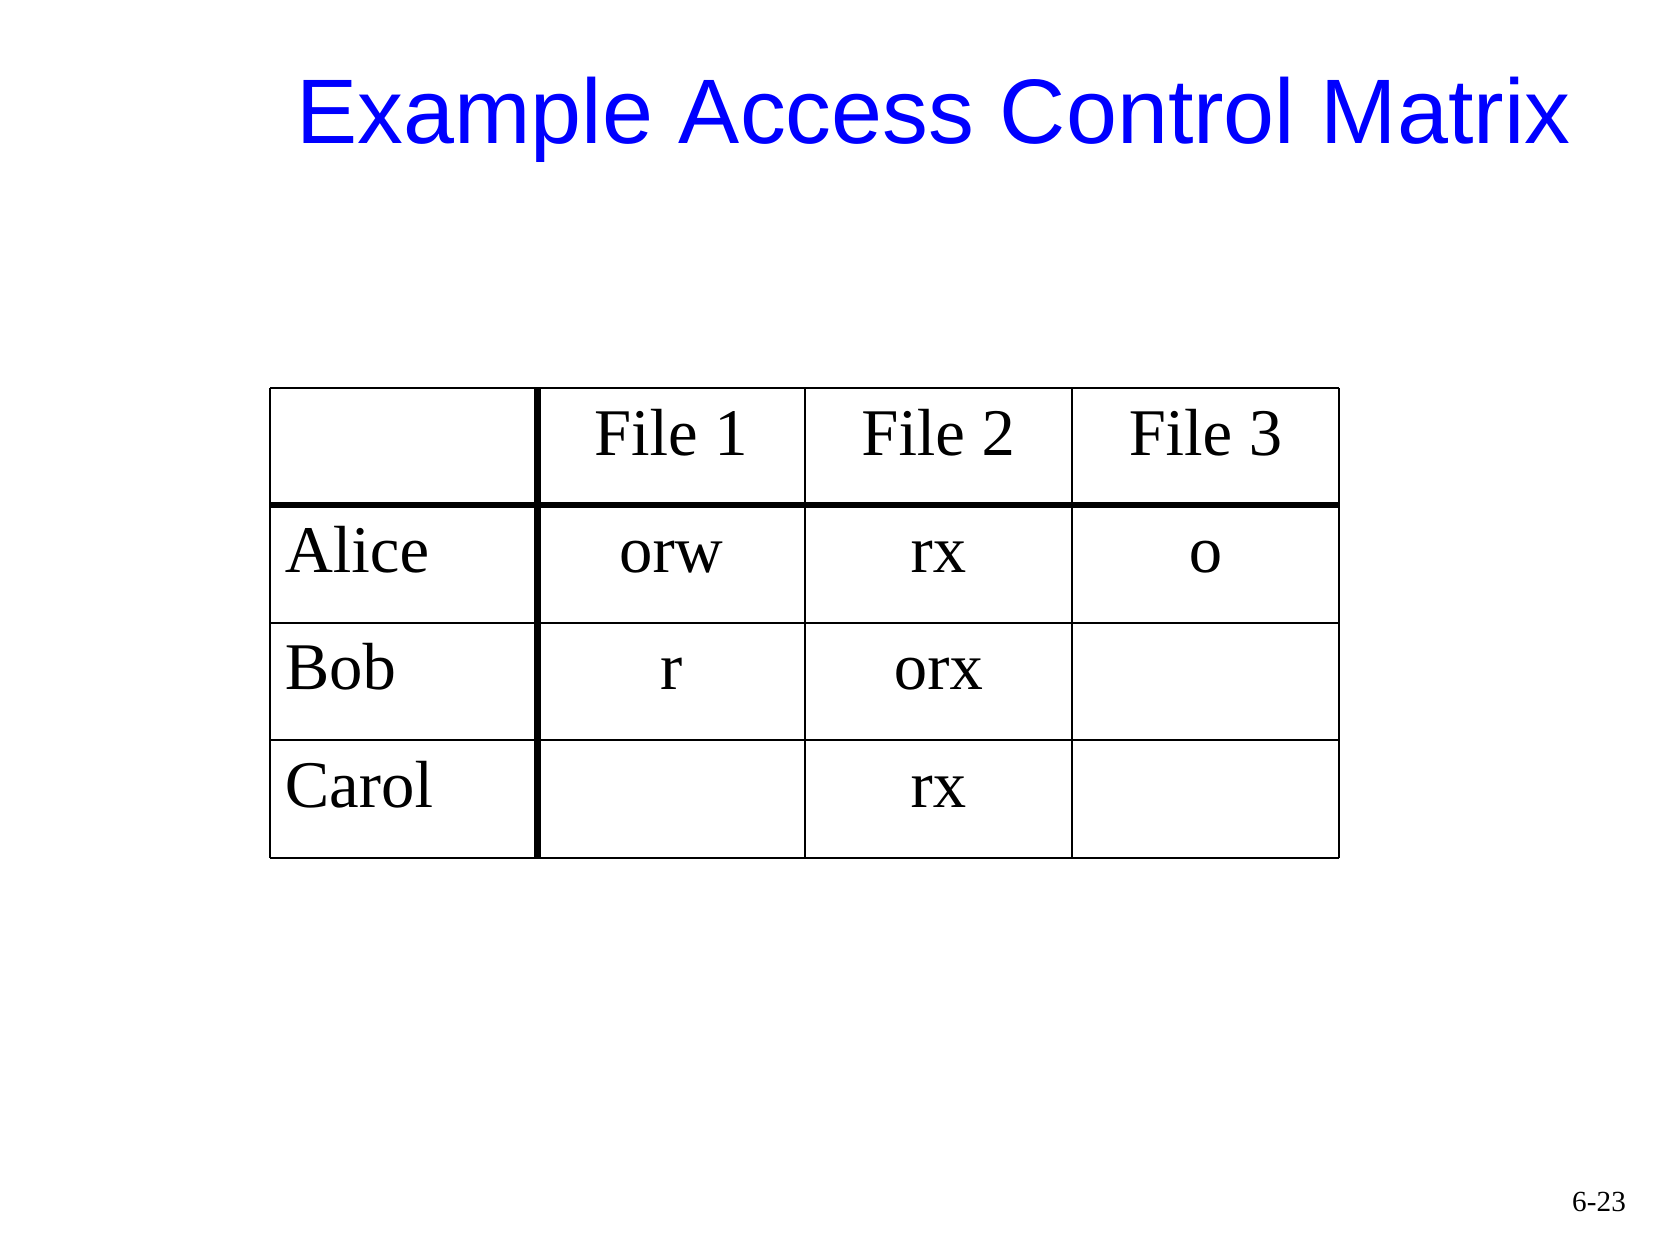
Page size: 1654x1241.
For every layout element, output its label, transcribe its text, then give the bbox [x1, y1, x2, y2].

text_box orx [806, 624, 1071, 739]
text_box File 1 [541, 389, 804, 502]
text_box Carol [271, 741, 534, 857]
text_box Bob [271, 624, 534, 739]
text_box orw [541, 508, 804, 622]
text_box Alice [271, 508, 534, 622]
text_box File 3 [1073, 389, 1338, 502]
text_box rx [806, 508, 1071, 622]
text_box o [1073, 508, 1338, 622]
text_box r [541, 624, 804, 739]
title Example Access Control Matrix [84, 11, 1573, 218]
text_box rx [806, 741, 1071, 857]
text_box File 2 [806, 389, 1071, 502]
